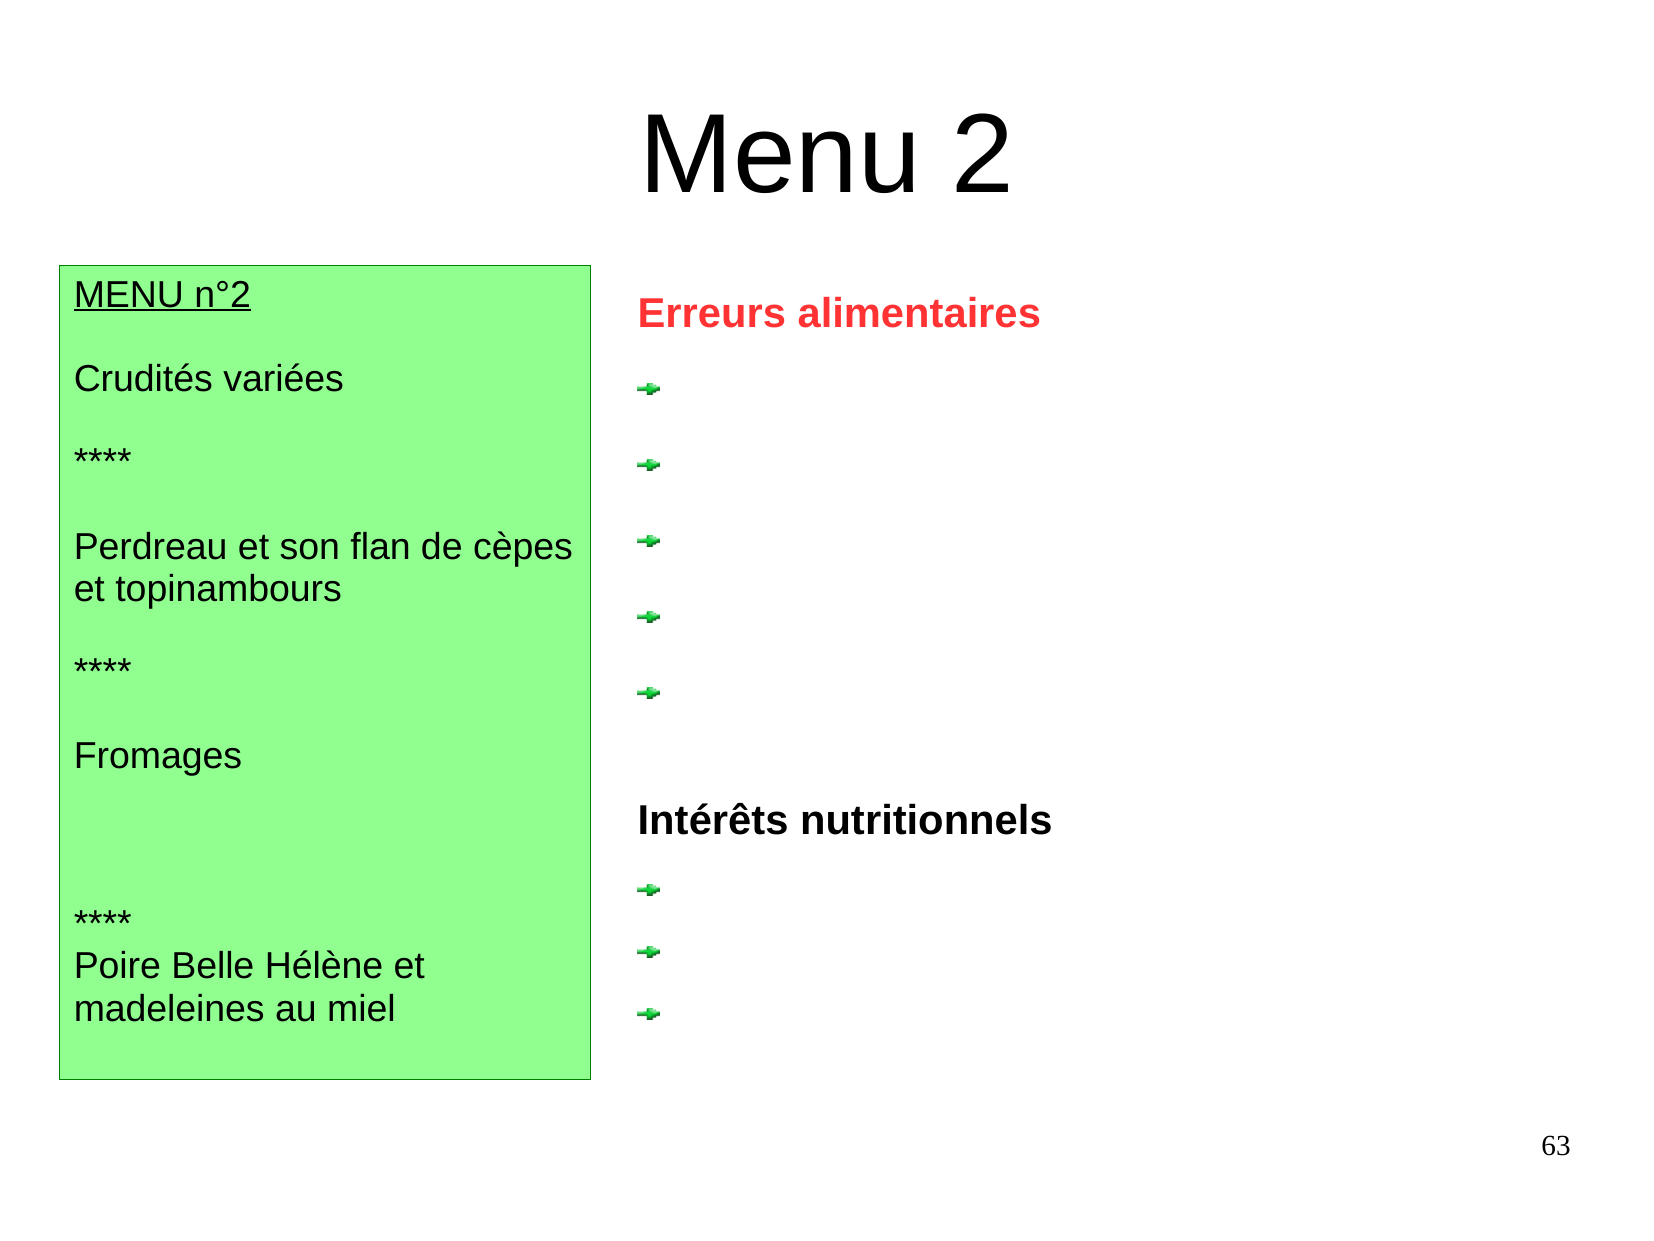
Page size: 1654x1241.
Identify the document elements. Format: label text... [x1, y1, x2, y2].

title Menu 2 [82, 49, 1571, 257]
text_box MENU n°2 Crudités variées **** Perdreau et son flan de cèpes et topinambours **** Fromages **** Poire Belle Hélène et madeleines au miel [59, 265, 591, 1080]
list Intérêts nutritionnels [620, 797, 1572, 1128]
list Erreurs alimentaires [620, 290, 1572, 786]
